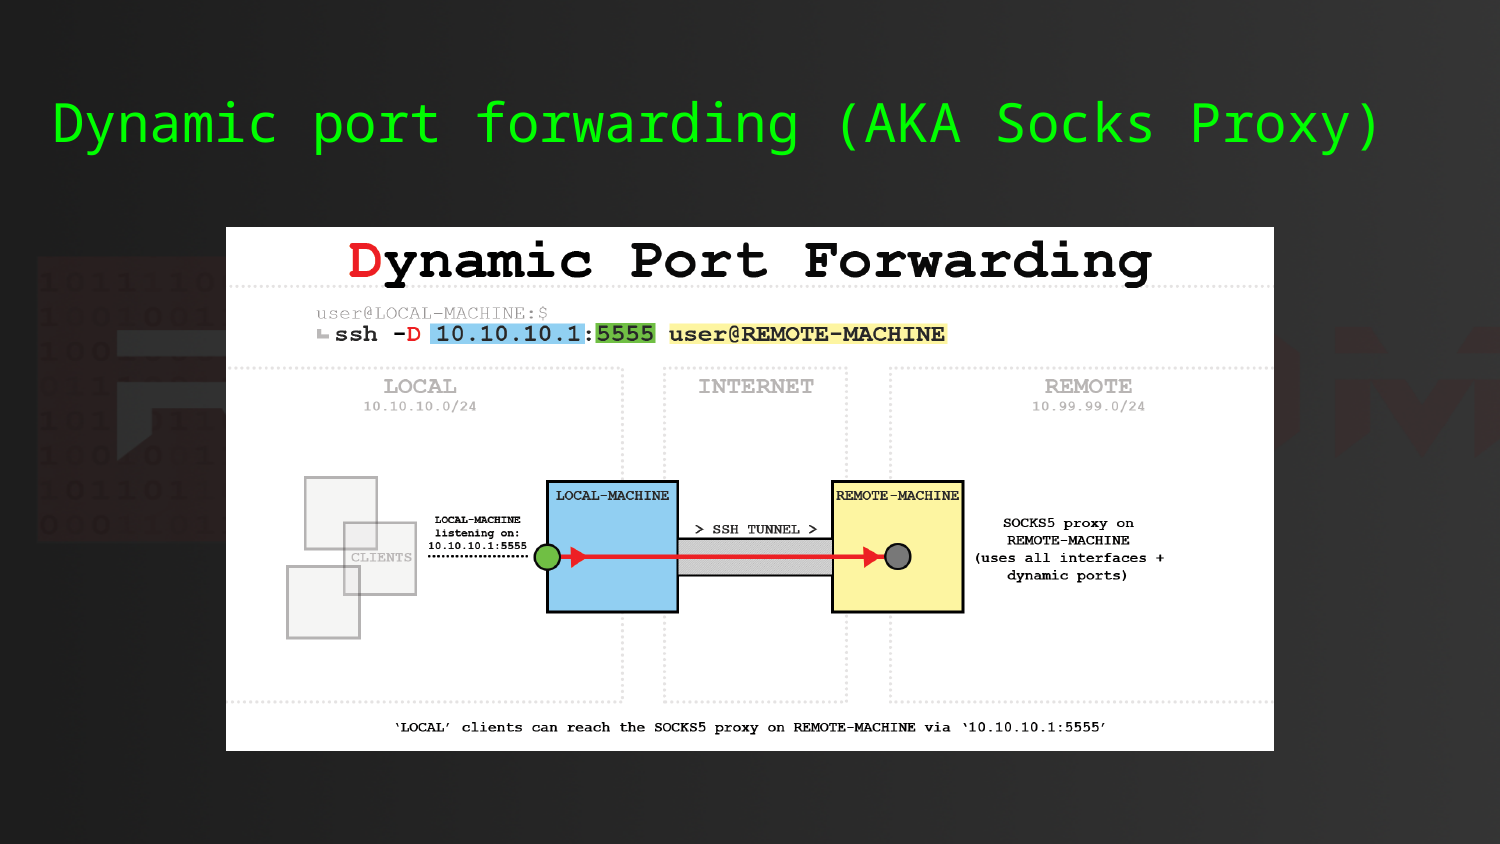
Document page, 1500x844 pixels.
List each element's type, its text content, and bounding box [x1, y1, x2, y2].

title Dynamic port forwarding (AKA Socks Proxy) [37, 72, 1500, 167]
picture [0, 0, 1500, 844]
